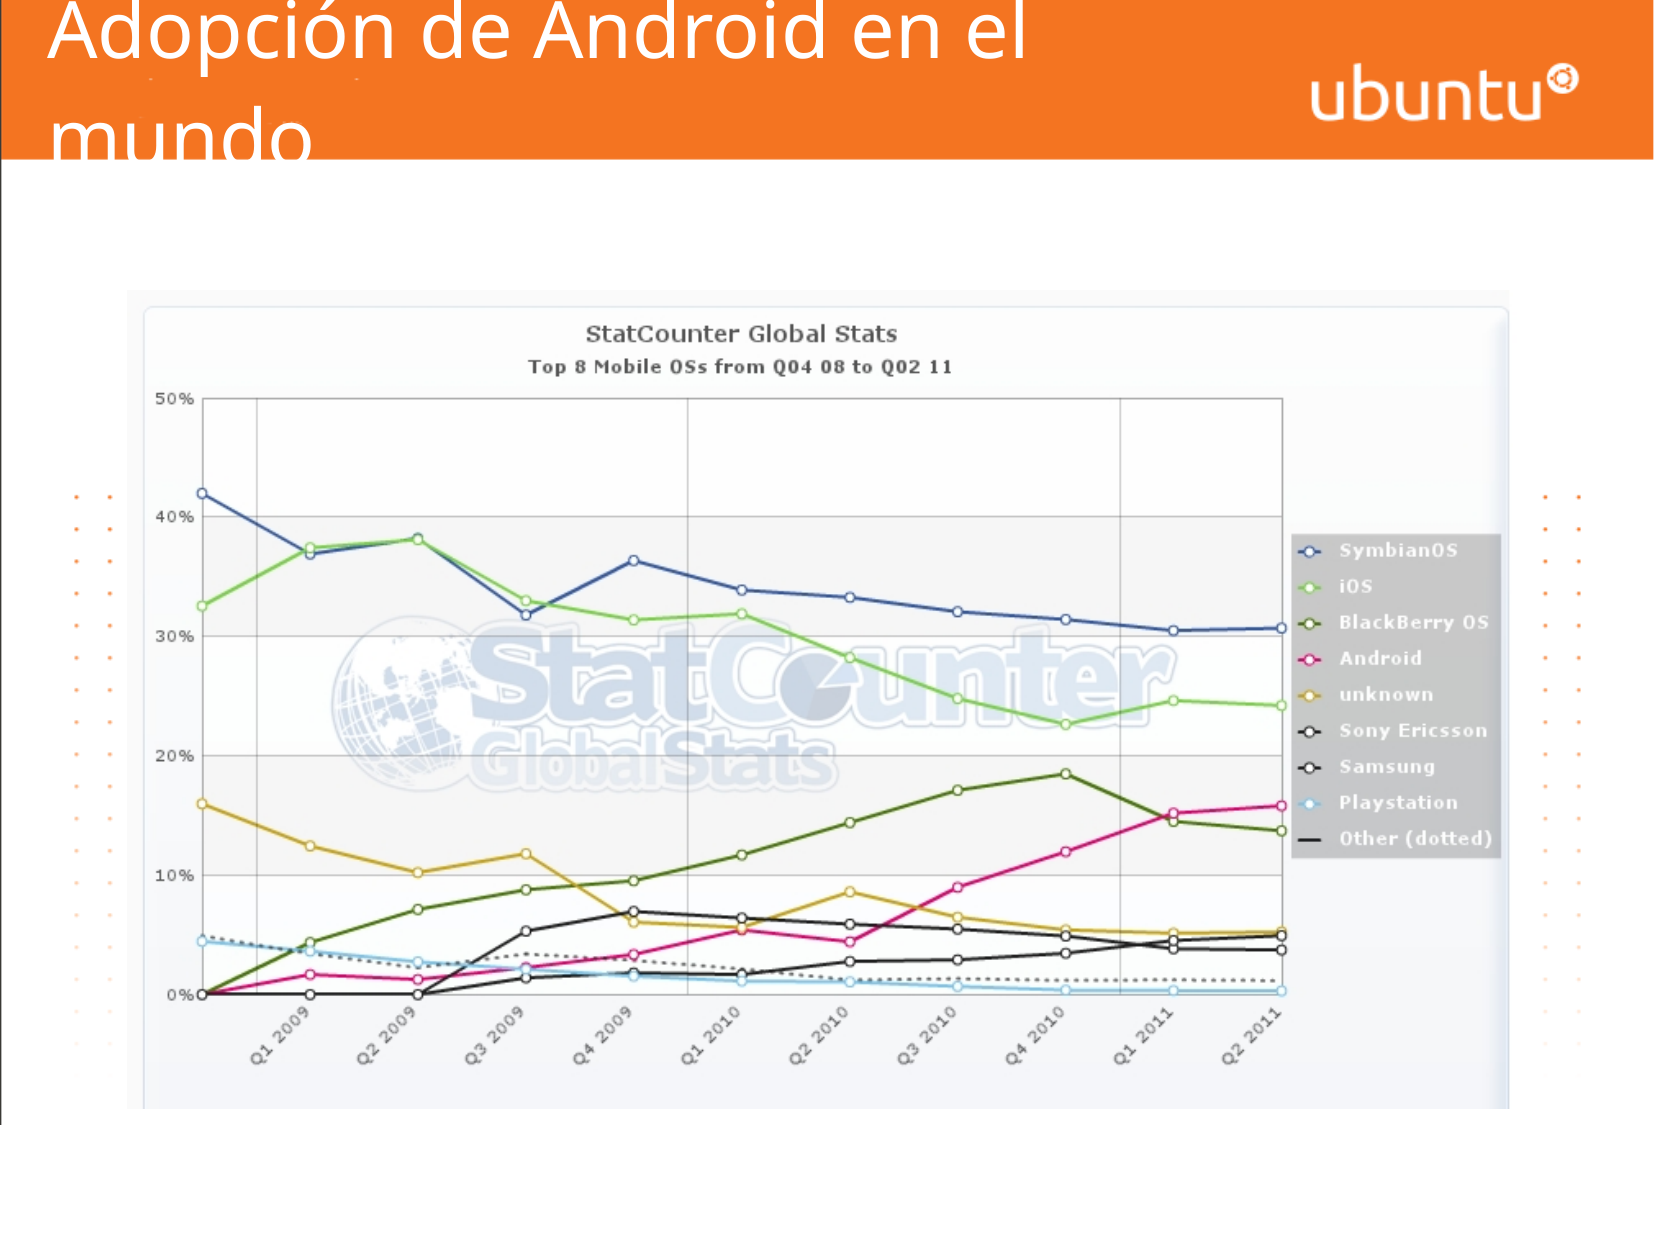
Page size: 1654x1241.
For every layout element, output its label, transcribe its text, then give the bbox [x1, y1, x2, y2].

picture [0, 0, 1654, 1125]
title Adopción de Android en el mundo [47, 0, 1276, 171]
